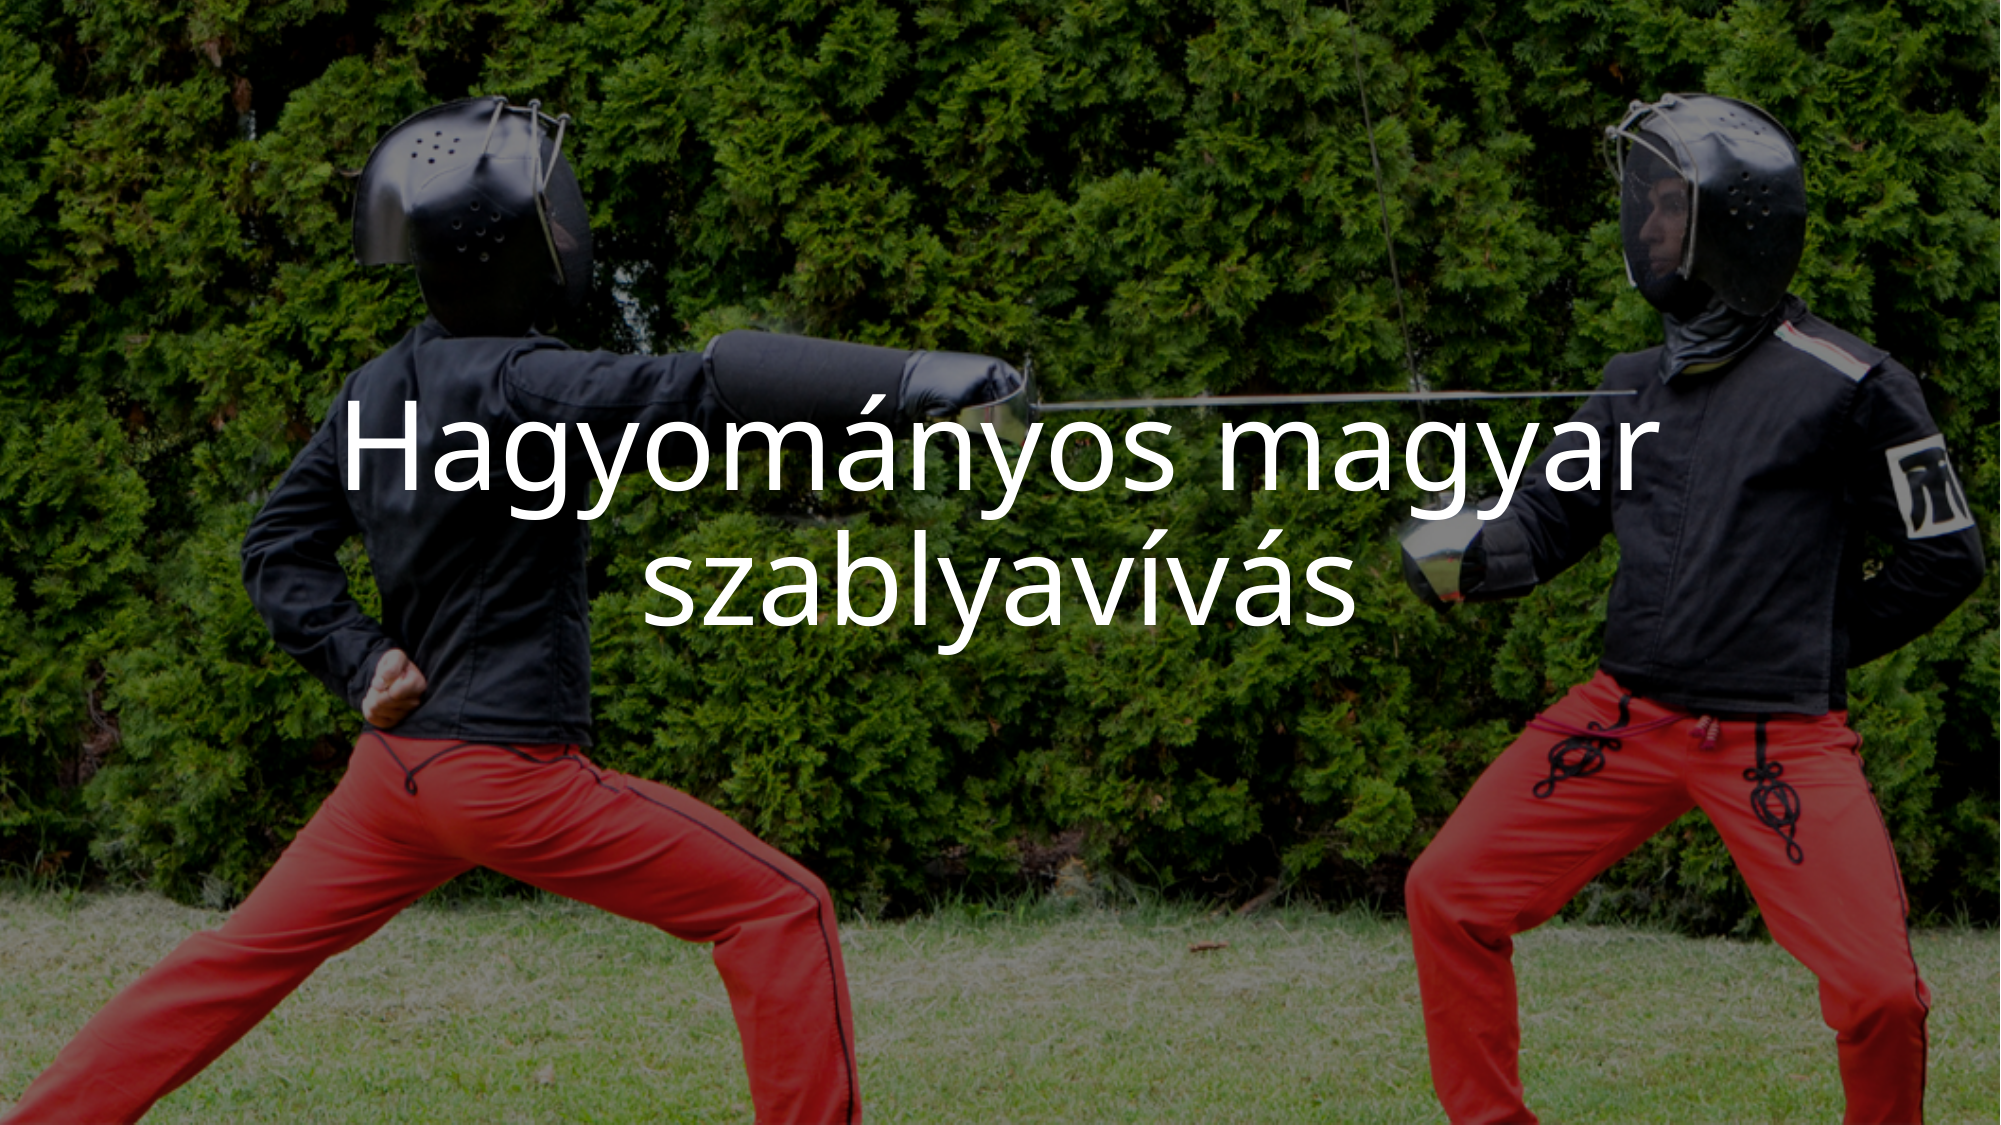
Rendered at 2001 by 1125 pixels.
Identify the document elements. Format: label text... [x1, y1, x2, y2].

title Hagyományos magyar szablyavívás [249, 184, 1750, 660]
picture [0, 0, 2000, 1125]
